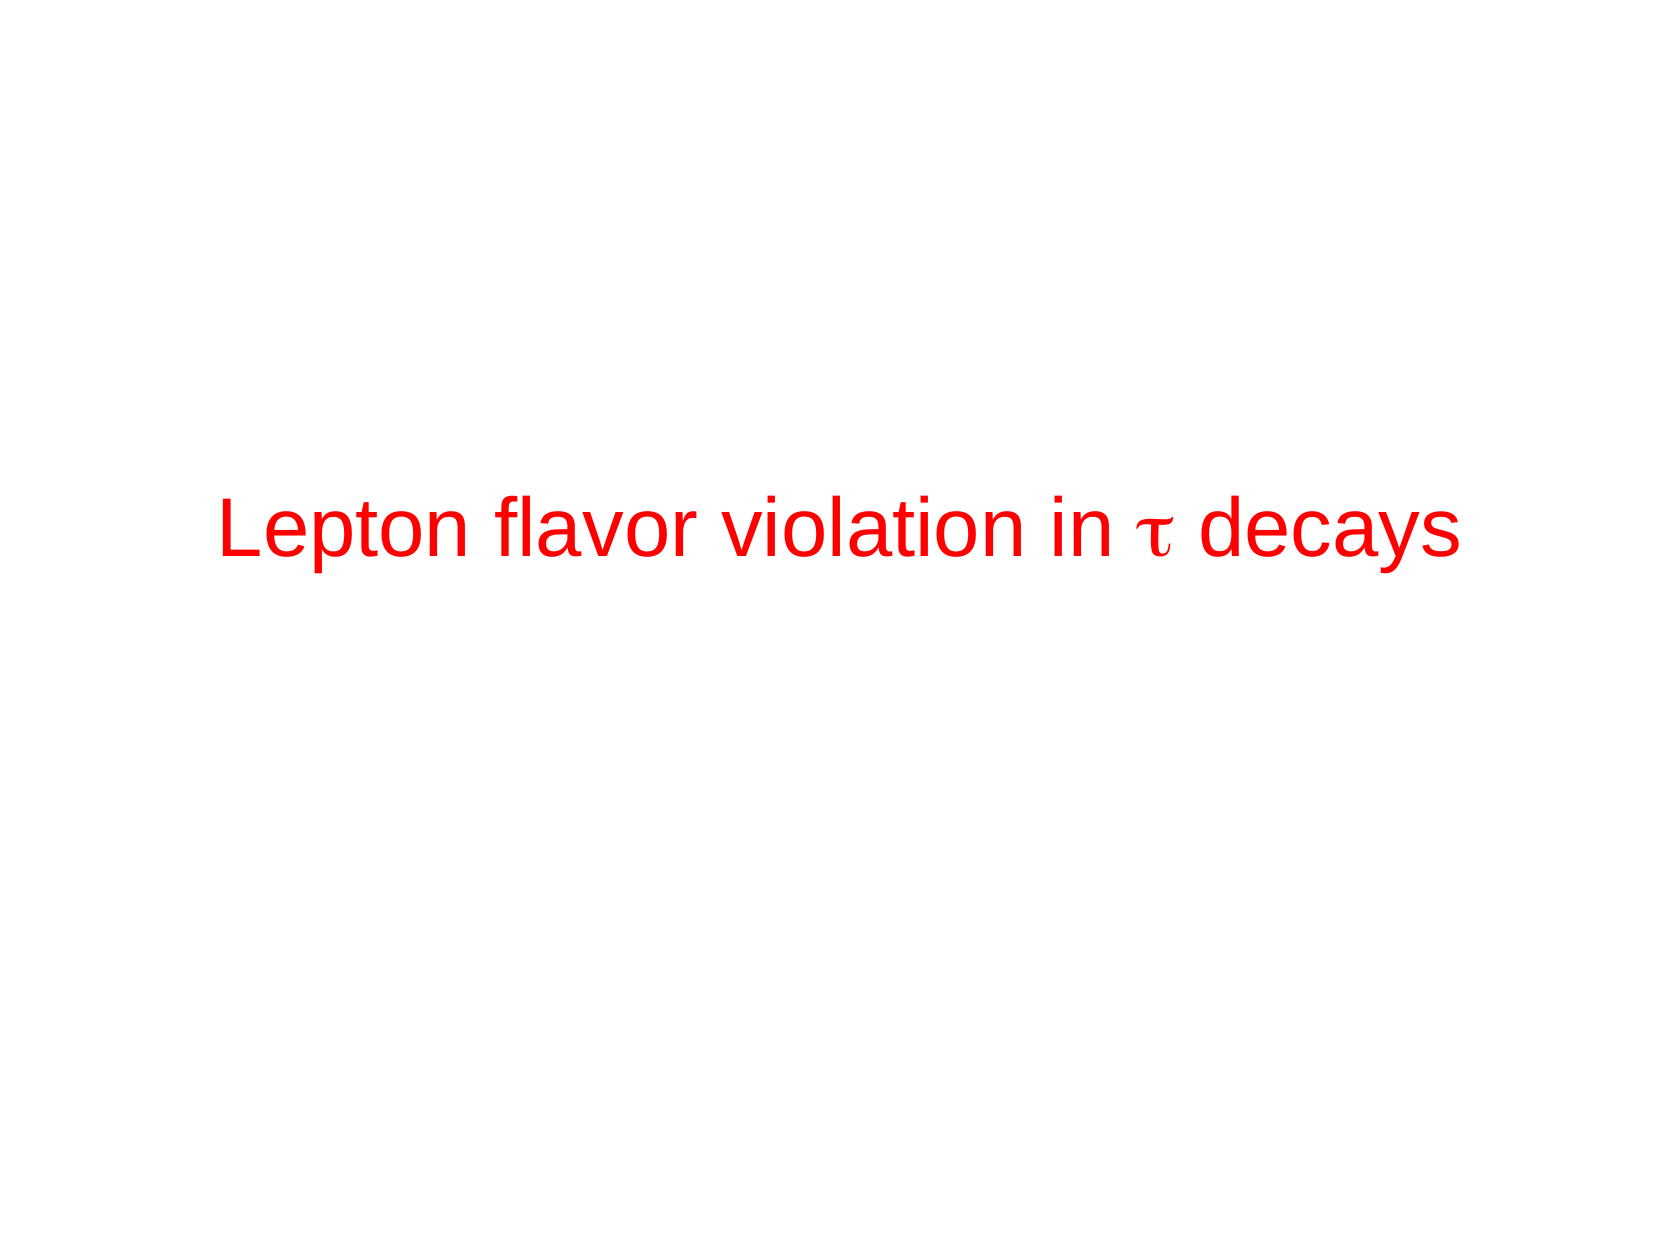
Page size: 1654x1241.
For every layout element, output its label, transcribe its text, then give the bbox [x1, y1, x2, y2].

text_box Lepton flavor violation in  decays [202, 473, 1477, 591]
